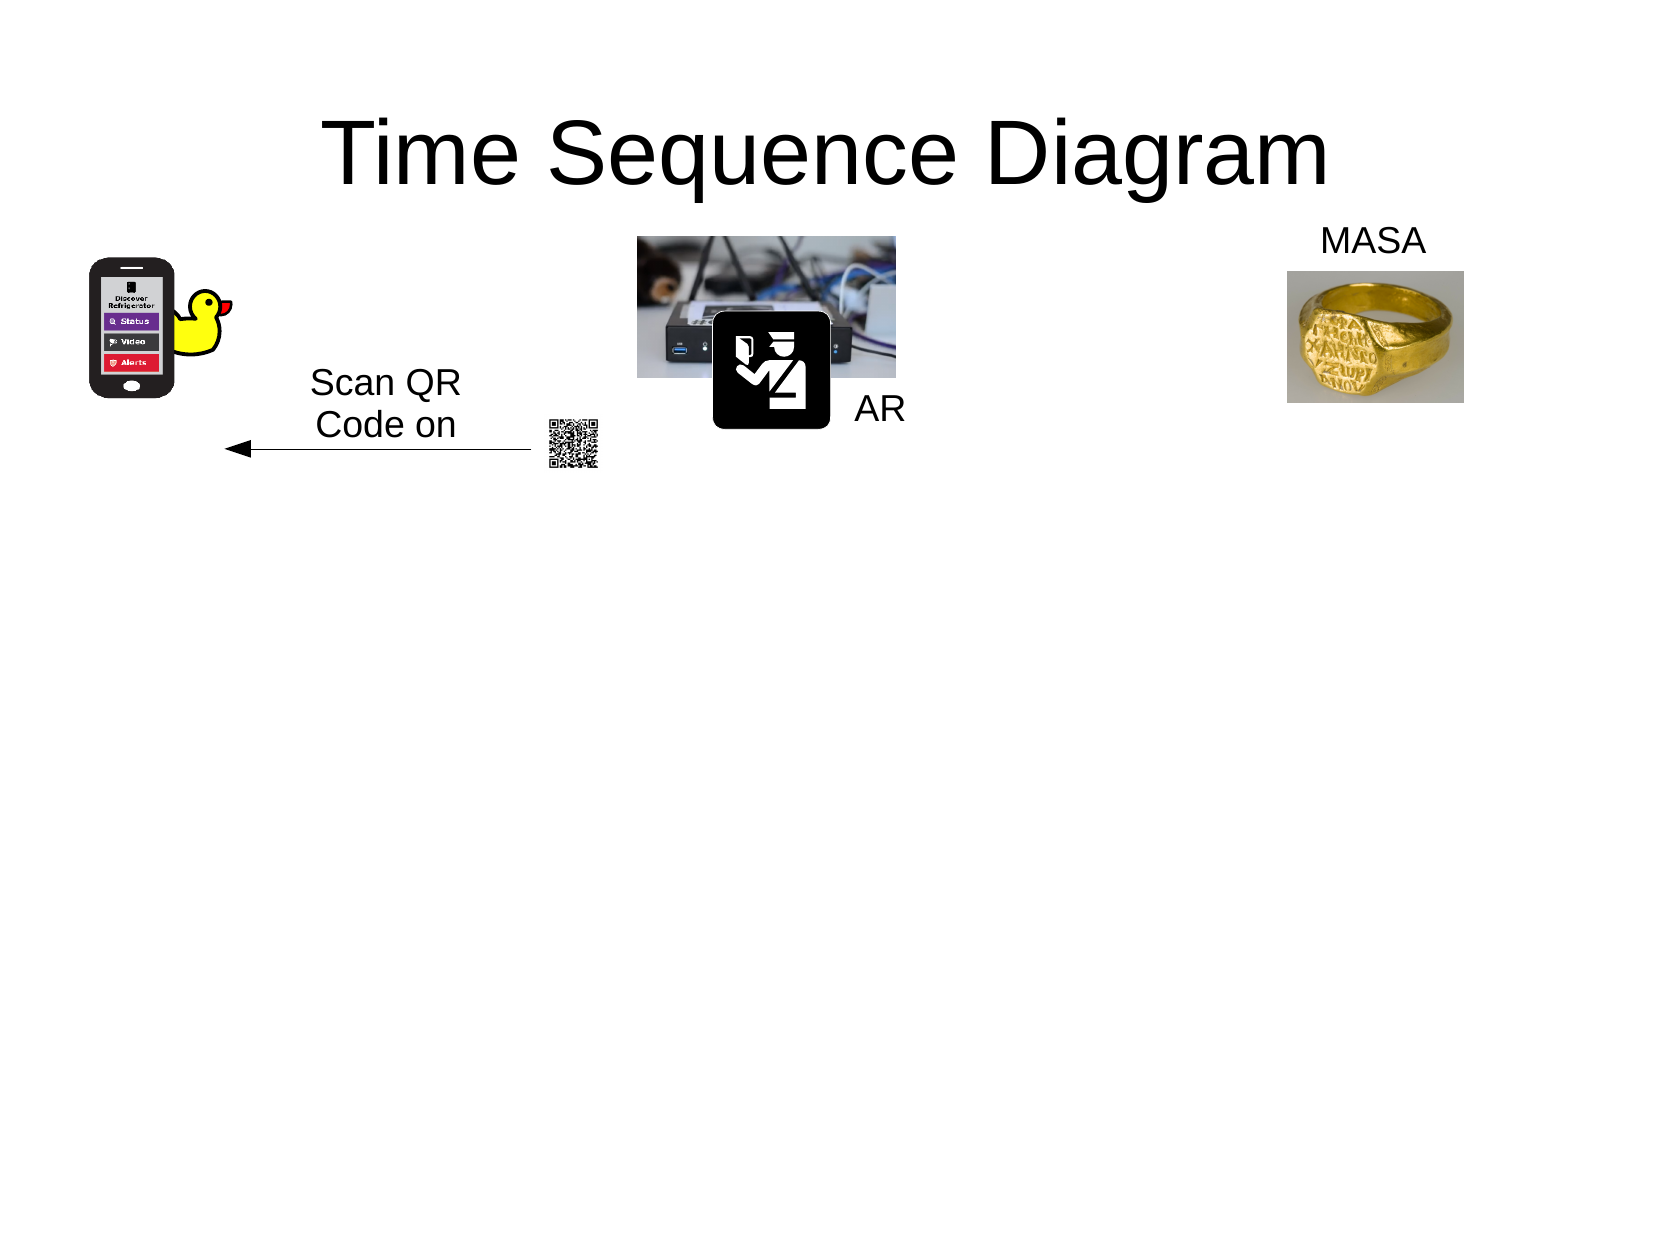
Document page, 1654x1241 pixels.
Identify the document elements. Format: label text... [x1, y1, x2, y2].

text_box MASA [1305, 212, 1441, 270]
picture [85, 253, 237, 402]
text_box AR [839, 380, 922, 438]
title Time Sequence Diagram [82, 49, 1571, 257]
text_box Scan QR Code on [295, 354, 477, 454]
picture [1287, 271, 1464, 403]
picture [637, 236, 896, 434]
picture [544, 414, 603, 473]
